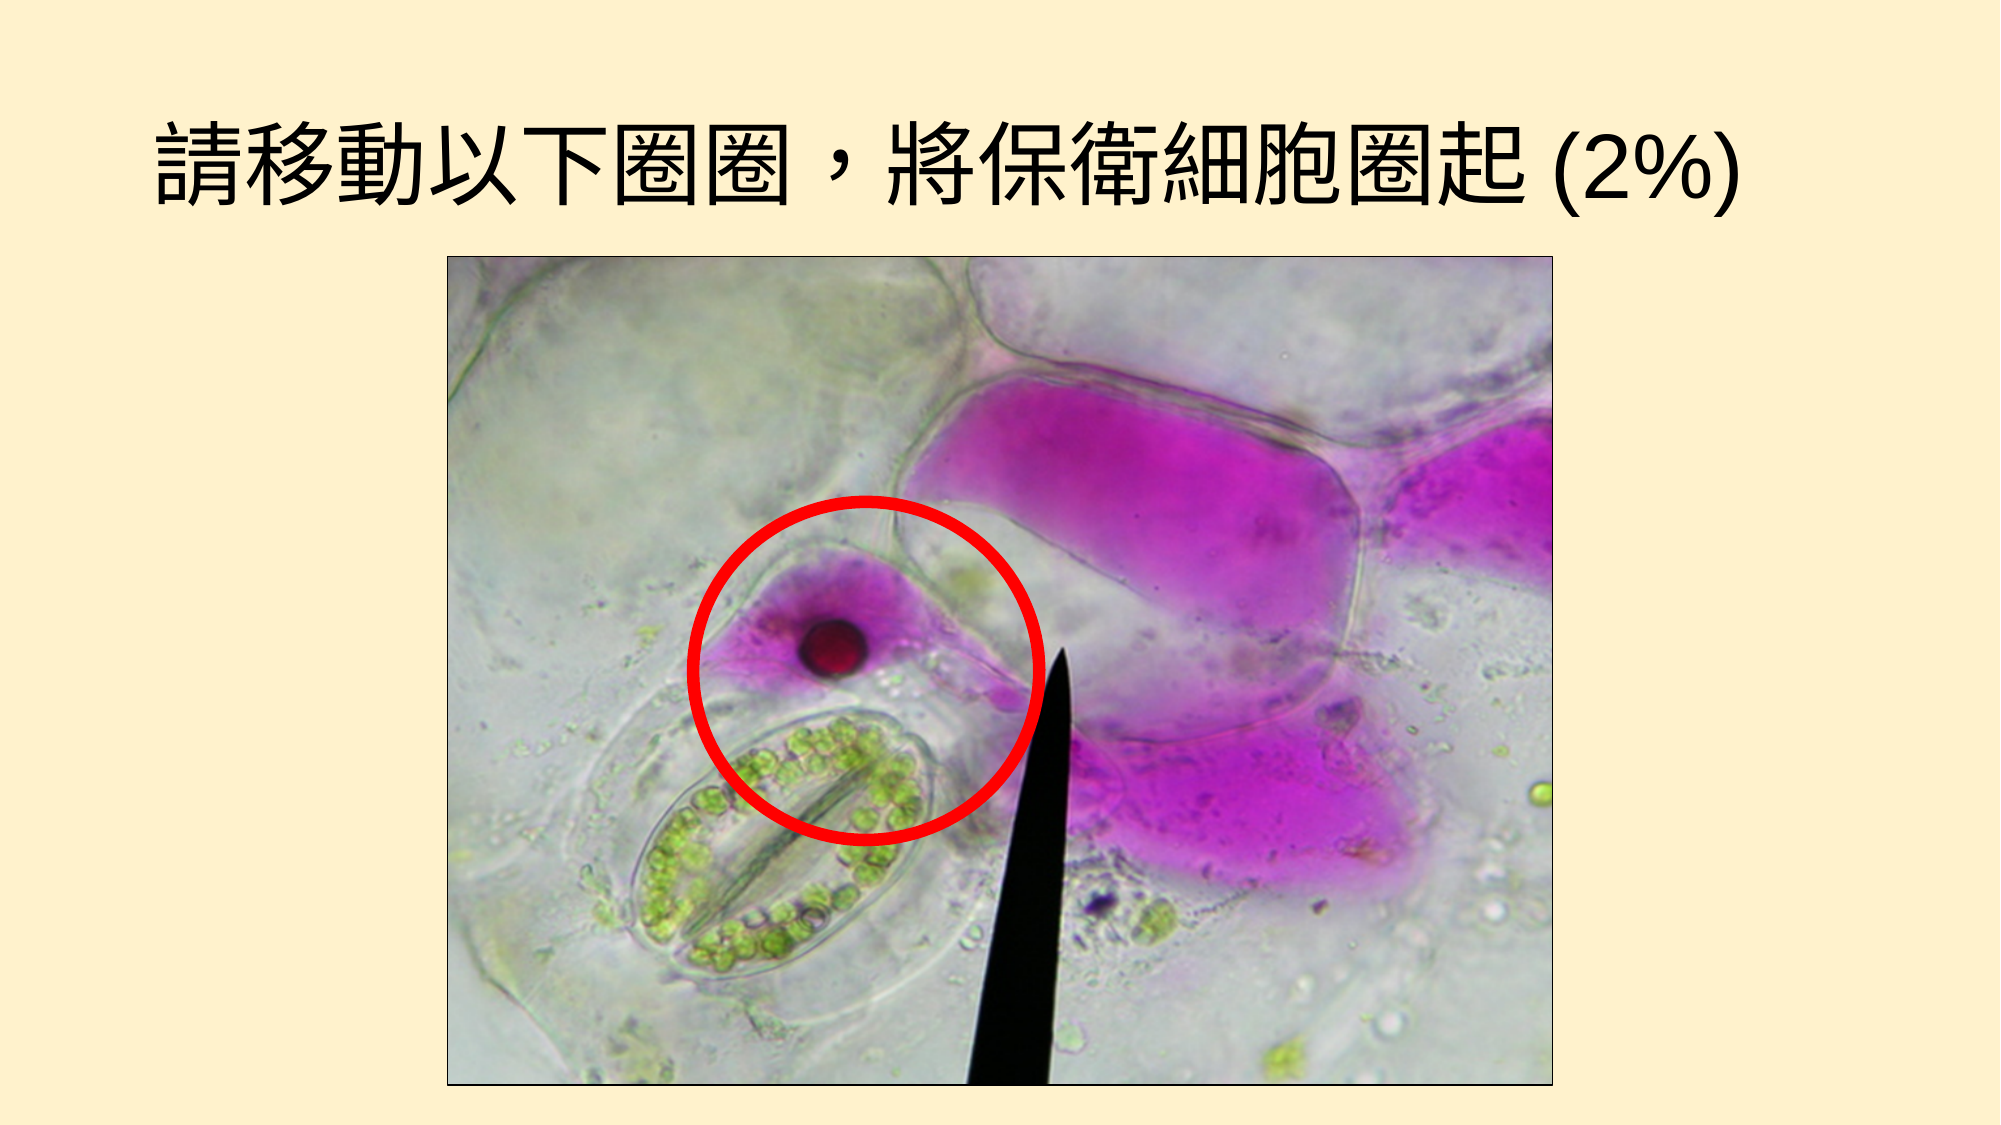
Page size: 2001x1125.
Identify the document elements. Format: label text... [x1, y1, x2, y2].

title 請移動以下圈圈，將保衛細胞圈起(2%) [137, 59, 1863, 278]
picture [448, 257, 1552, 1085]
